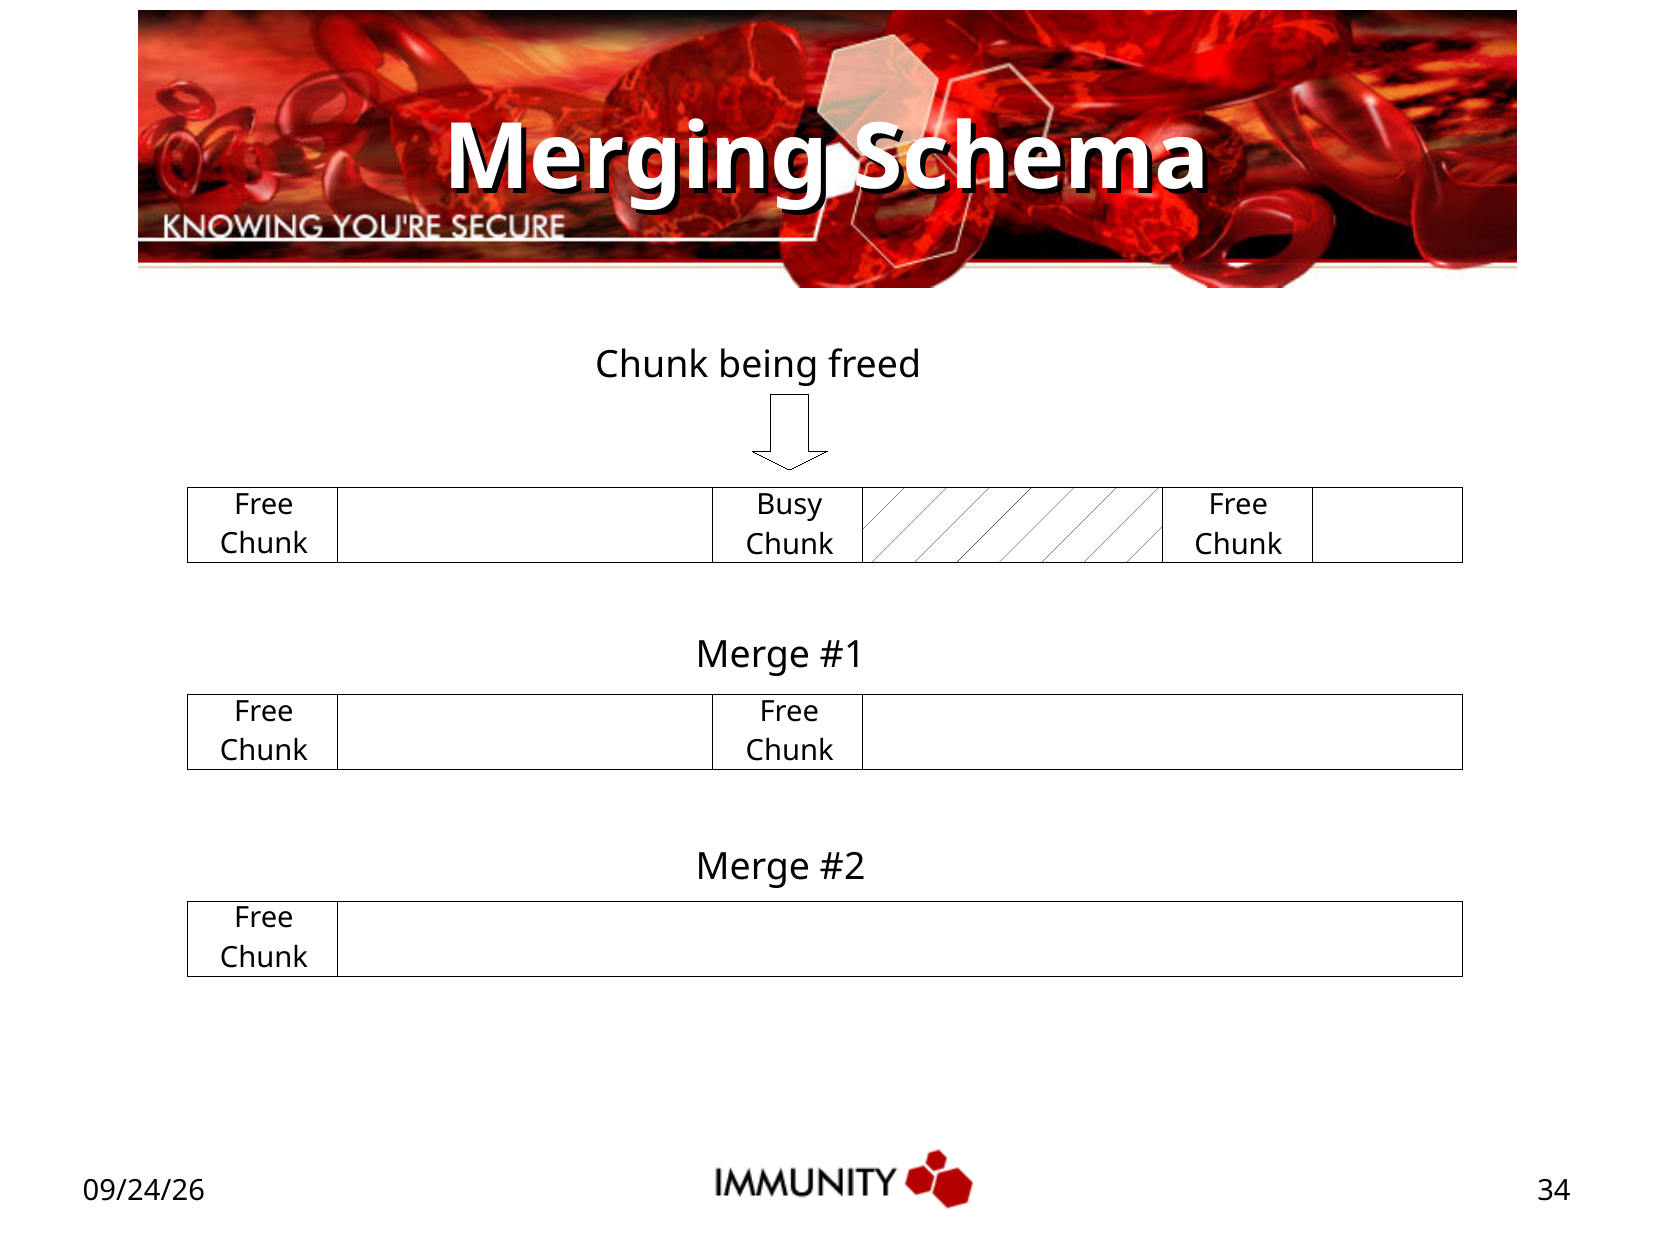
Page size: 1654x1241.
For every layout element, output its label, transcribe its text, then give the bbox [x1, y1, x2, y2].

picture [138, 10, 1517, 49]
text_box Chunk being freed [580, 329, 997, 403]
picture [138, 257, 1517, 288]
text_box Free Chunk [1179, 475, 1298, 582]
text_box Merge #2 [680, 832, 909, 906]
text_box Free Chunk [730, 694, 849, 789]
text_box [862, 487, 1163, 563]
picture [694, 1130, 984, 1235]
text_box Merge #1 [680, 619, 893, 694]
text_box Free Chunk [205, 889, 323, 996]
text_box Busy Chunk [730, 475, 849, 582]
text_box Free Chunk [205, 682, 323, 789]
text_box Free Chunk [205, 475, 323, 582]
title Merging Schema [82, 49, 1571, 257]
